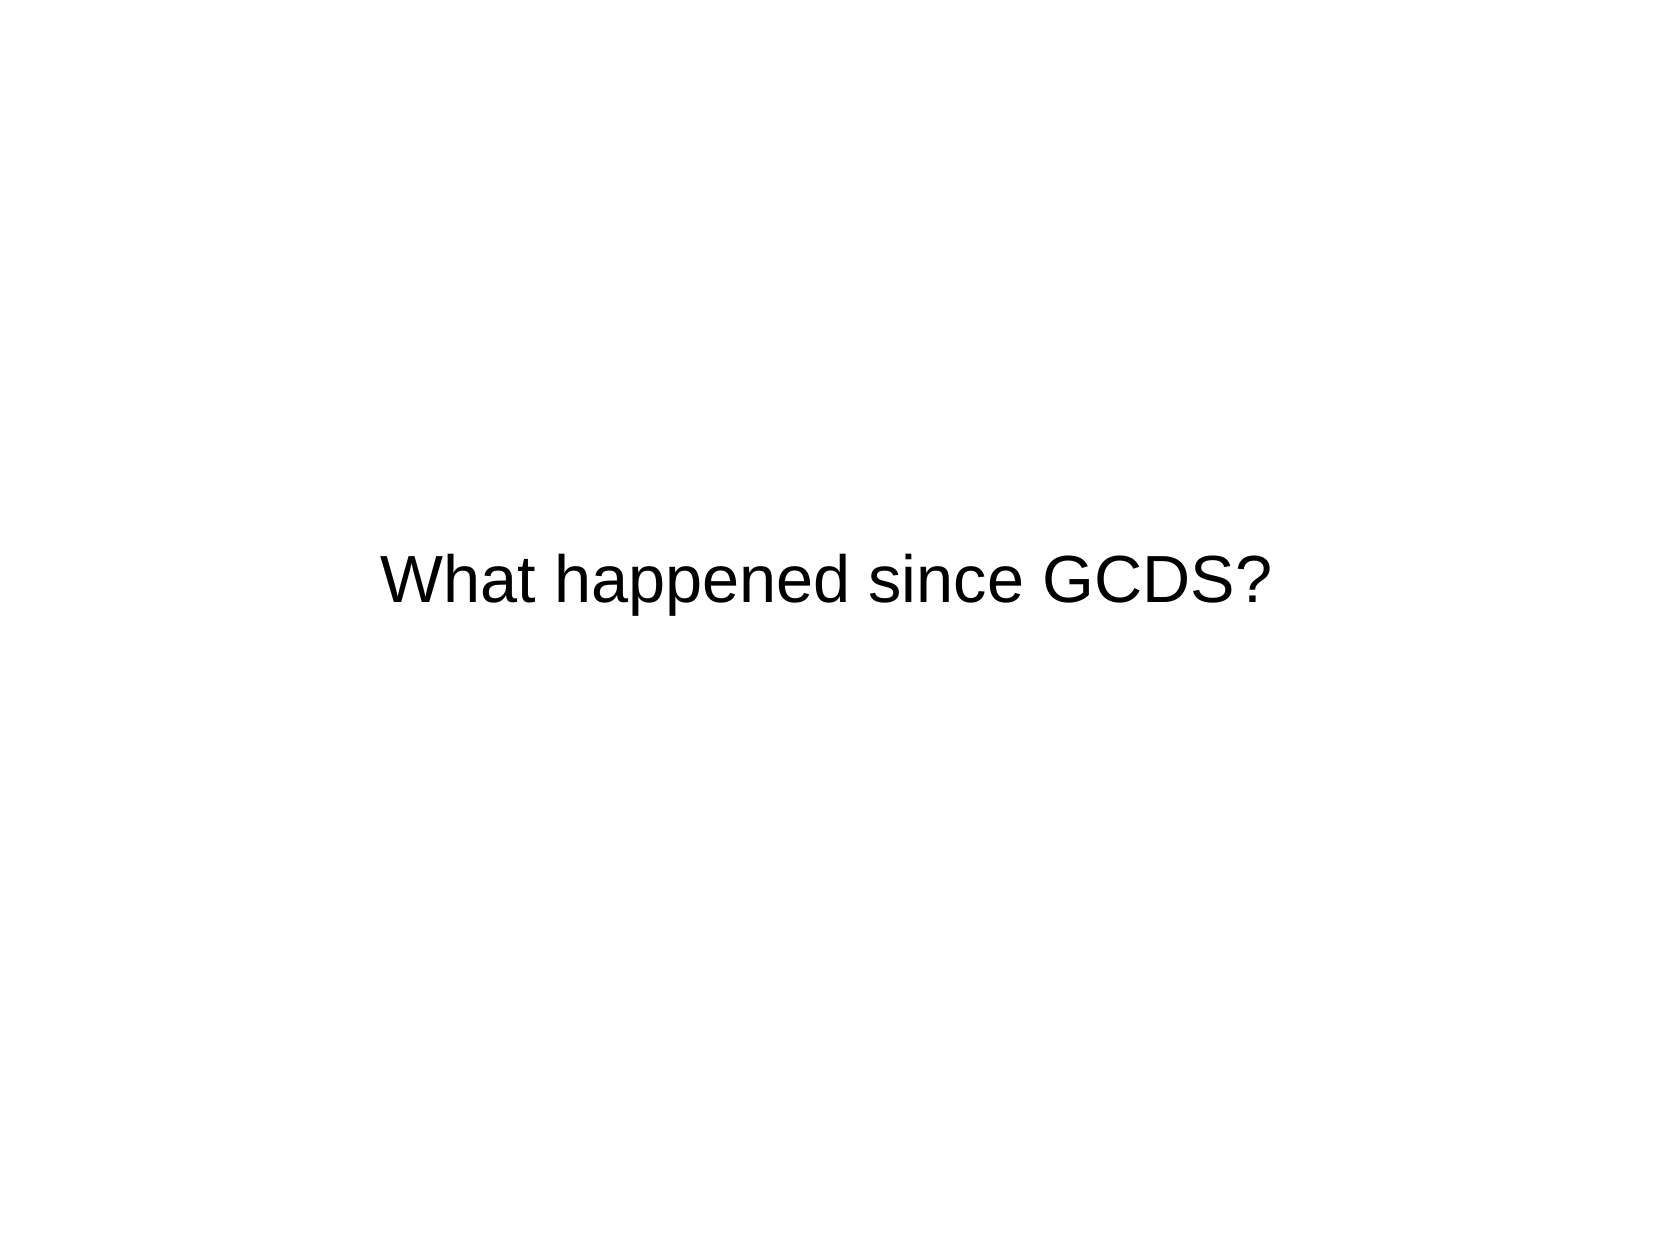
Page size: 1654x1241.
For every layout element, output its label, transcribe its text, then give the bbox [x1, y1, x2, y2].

subtitle What happened since GCDS? [82, 56, 1571, 1102]
